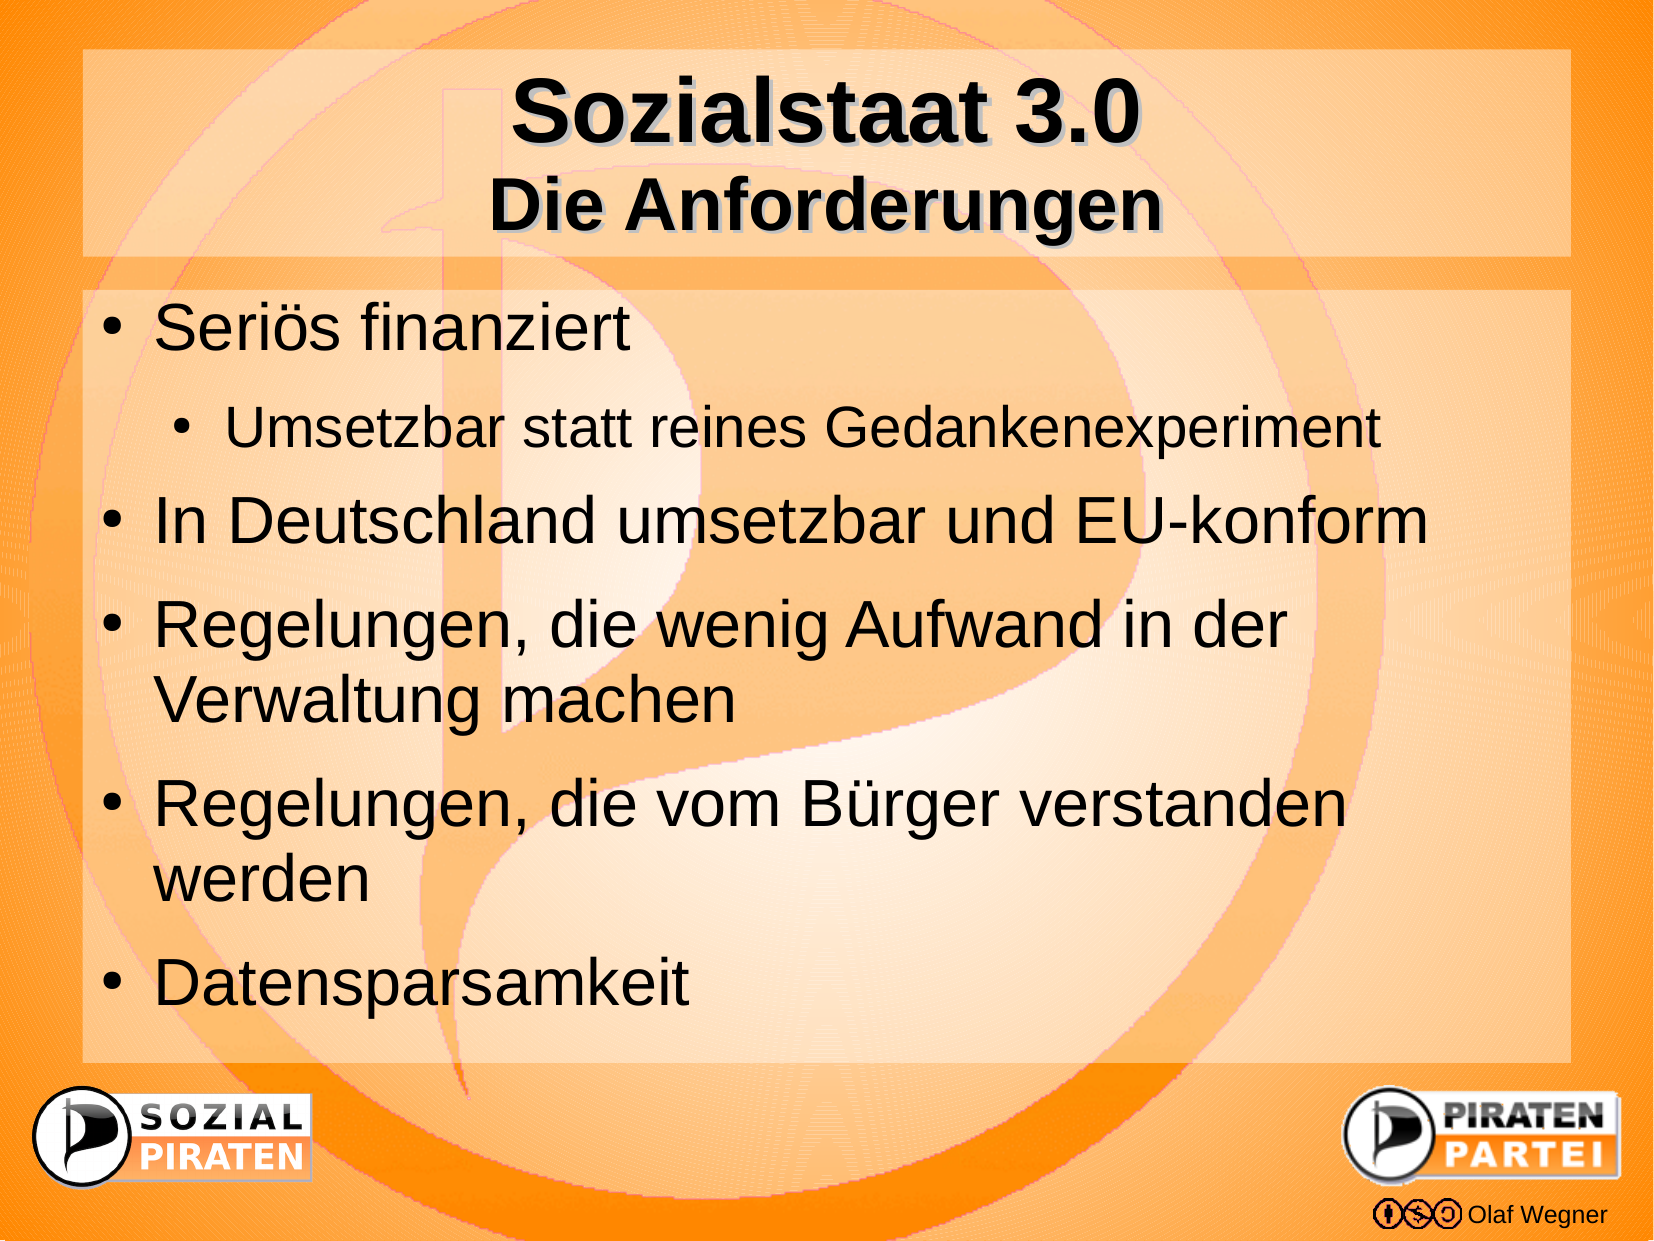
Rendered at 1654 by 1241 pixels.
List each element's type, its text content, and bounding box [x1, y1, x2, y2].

text_box Olaf Wegner [1452, 1193, 1623, 1237]
title Sozialstaat 3.0 Die Anforderungen [82, 49, 1571, 257]
picture [29, 0, 1623, 1241]
list Seriös finanziert Umsetzbar statt reines Gedankenexperiment In Deutschland umsetzbar und EU-konform Regelungen, die wenig Aufwand in der Verwaltung machen Regelungen, die vom Bürger verstanden werden Datensparsamkeit [82, 290, 1571, 1063]
